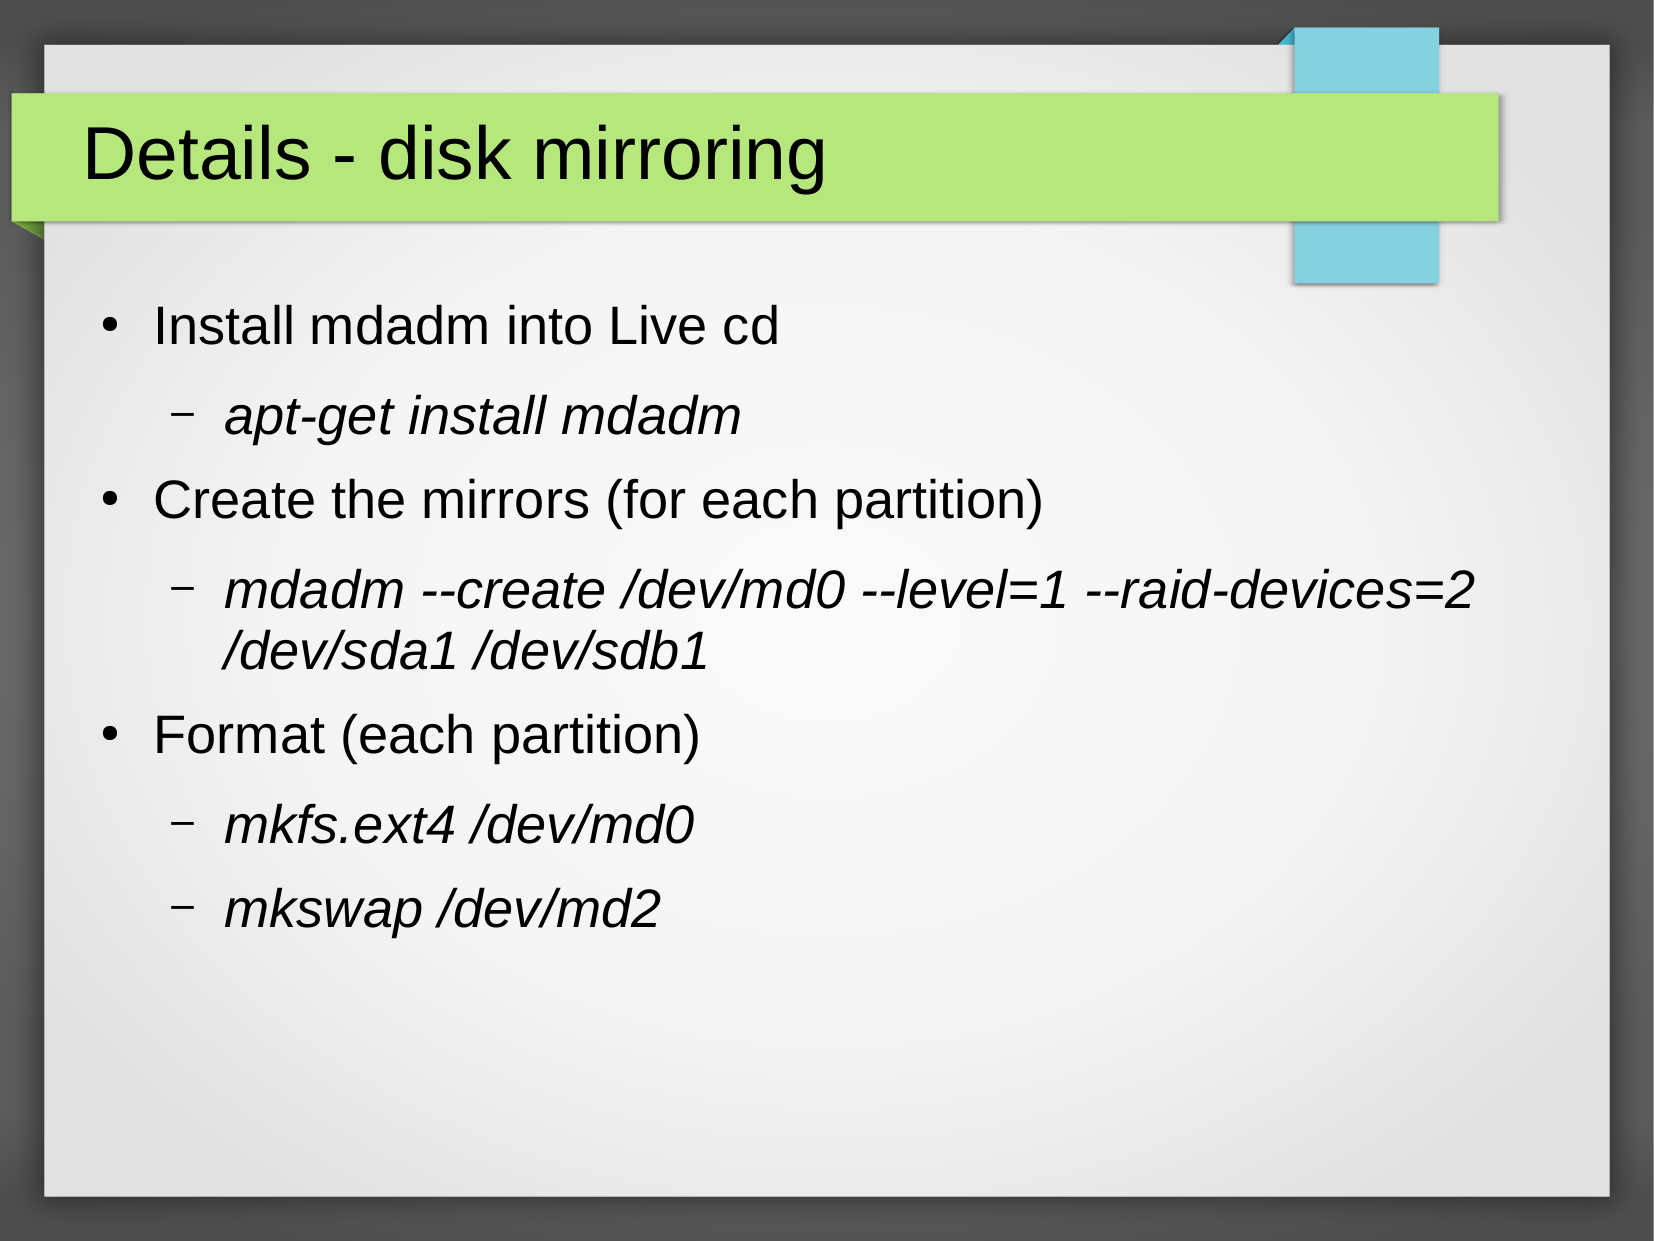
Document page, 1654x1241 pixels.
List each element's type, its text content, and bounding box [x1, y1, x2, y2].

title Details - disk mirroring [82, 94, 1264, 213]
list Install mdadm into Live cd apt-get install mdadm Create the mirrors (for each partition) mdadm --create /dev/md0 --level=1 --raid-devices=2 /dev/sda1 /dev/sdb1 Format (each partition) mkfs.ext4 /dev/md0 mkswap /dev/md2 [82, 295, 1571, 1015]
picture [0, 0, 1654, 1241]
